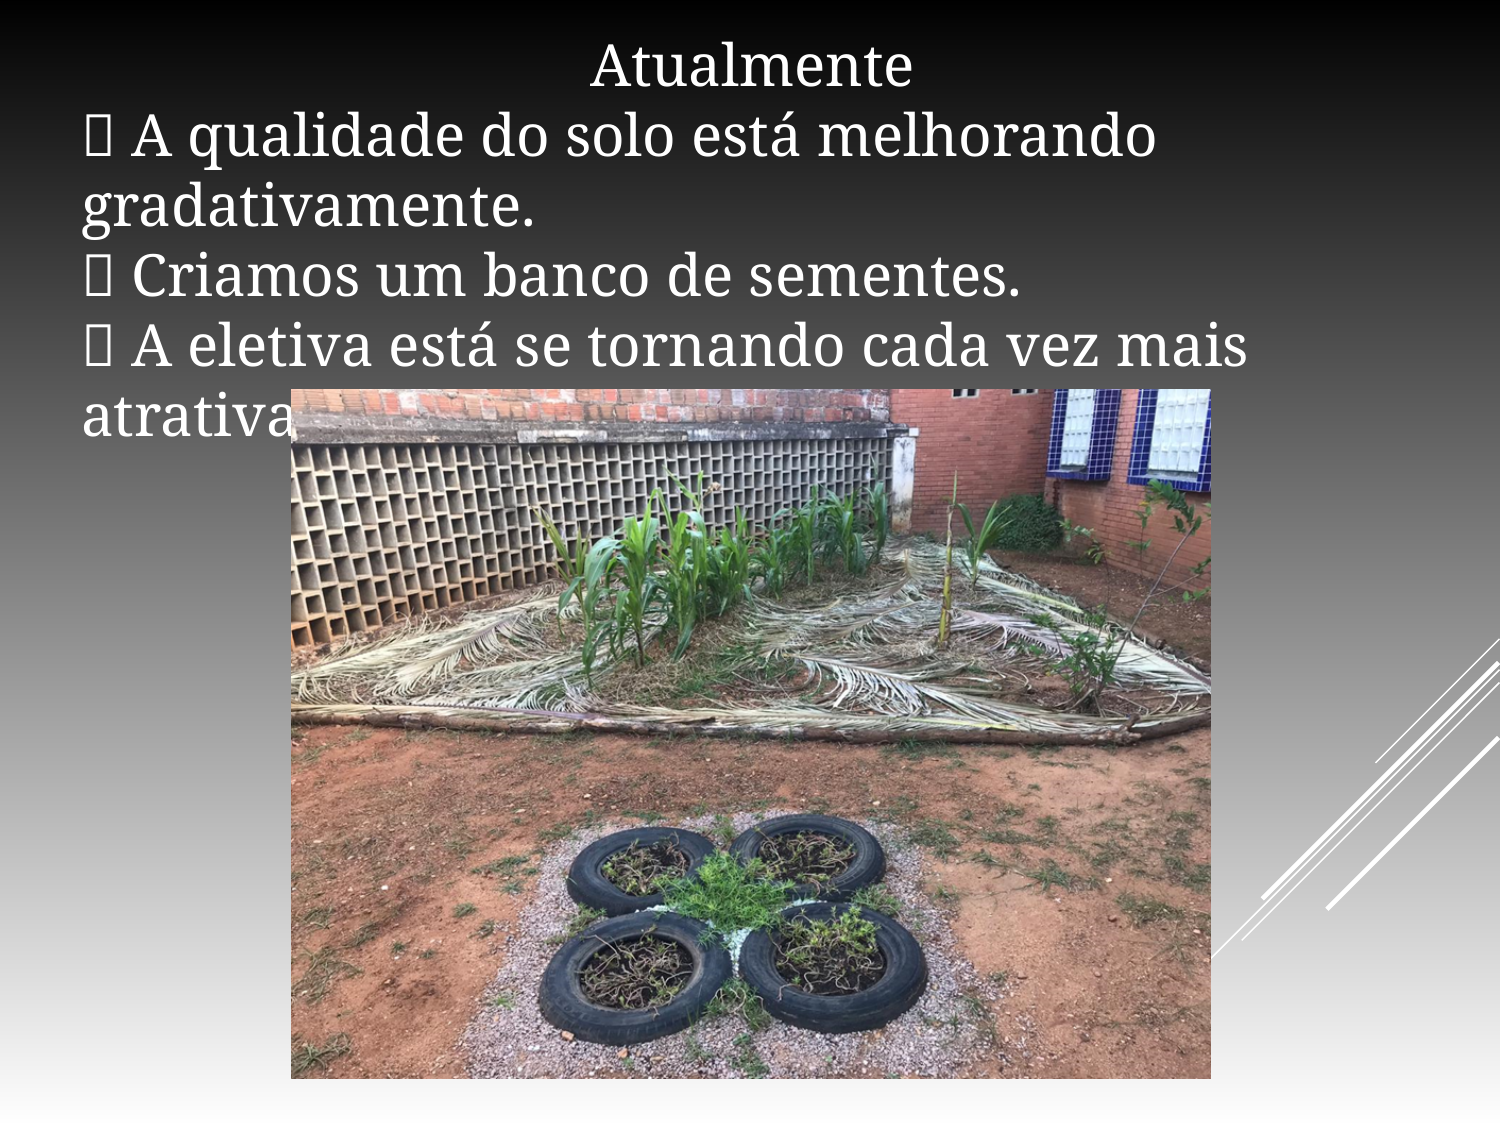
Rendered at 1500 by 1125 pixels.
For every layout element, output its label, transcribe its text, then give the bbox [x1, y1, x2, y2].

text_box Atualmente  A qualidade do solo está melhorando gradativamente.  Criamos um banco de sementes.  A eletiva está se tornando cada vez mais atrativa. [66, 21, 1470, 456]
picture [291, 389, 1211, 1079]
